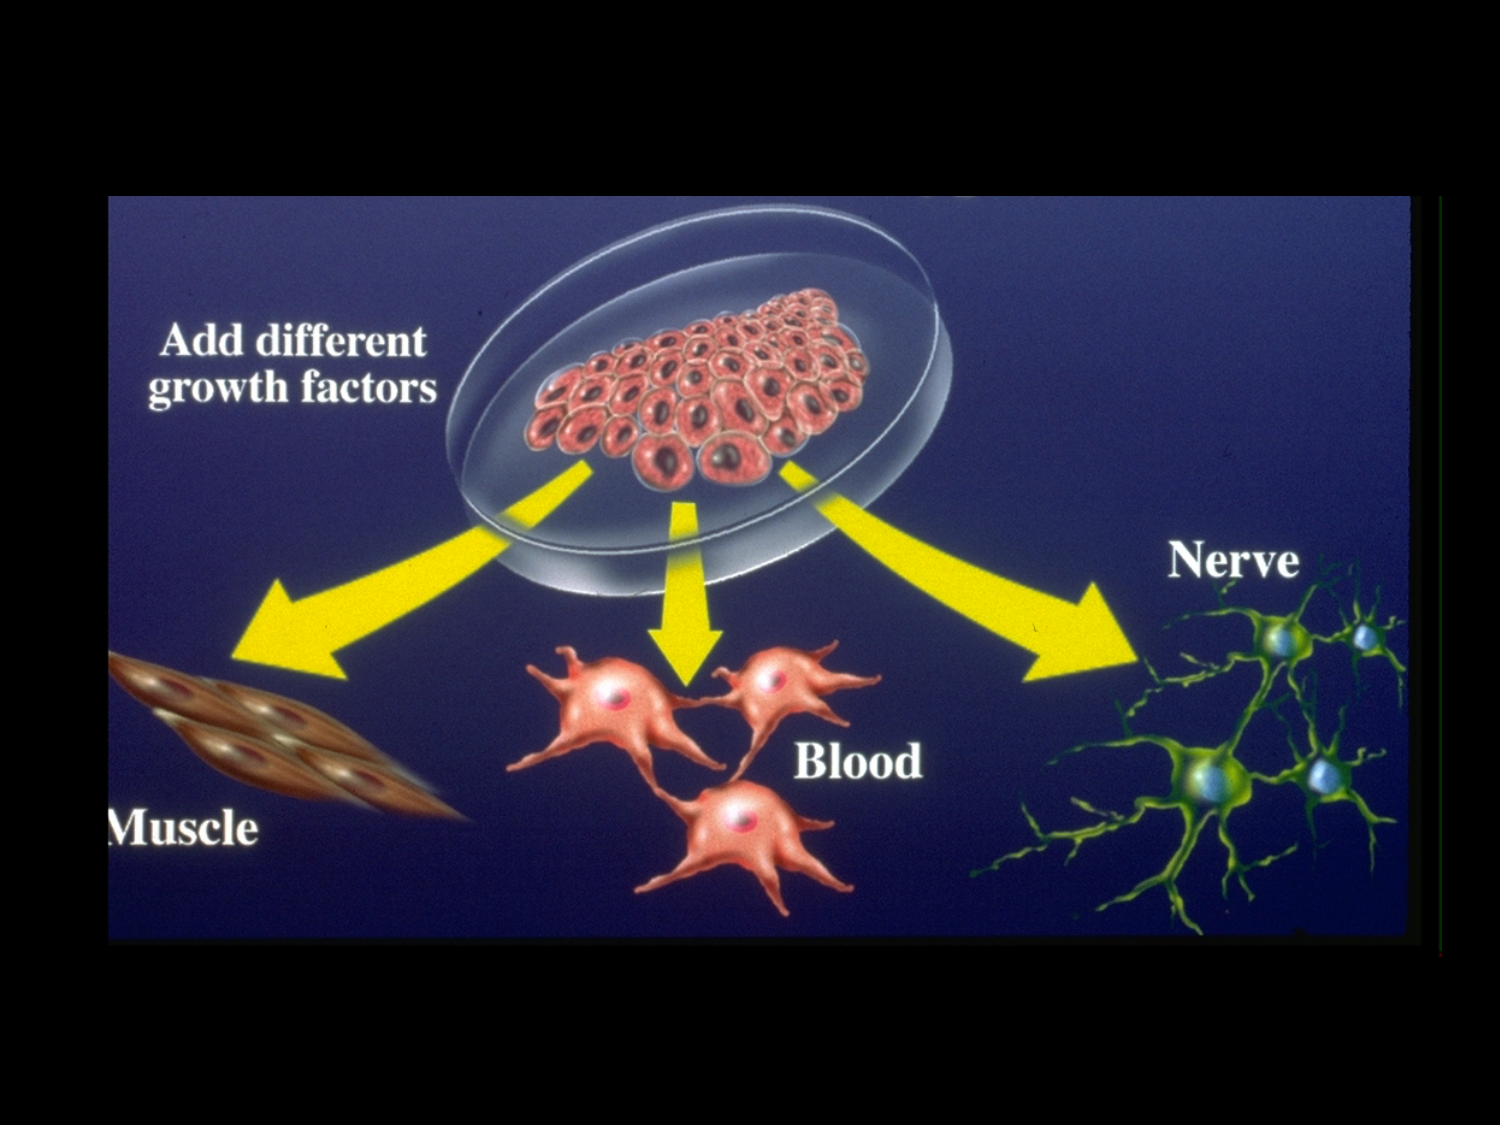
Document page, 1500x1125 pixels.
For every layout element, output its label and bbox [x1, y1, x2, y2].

picture [88, 196, 1442, 957]
